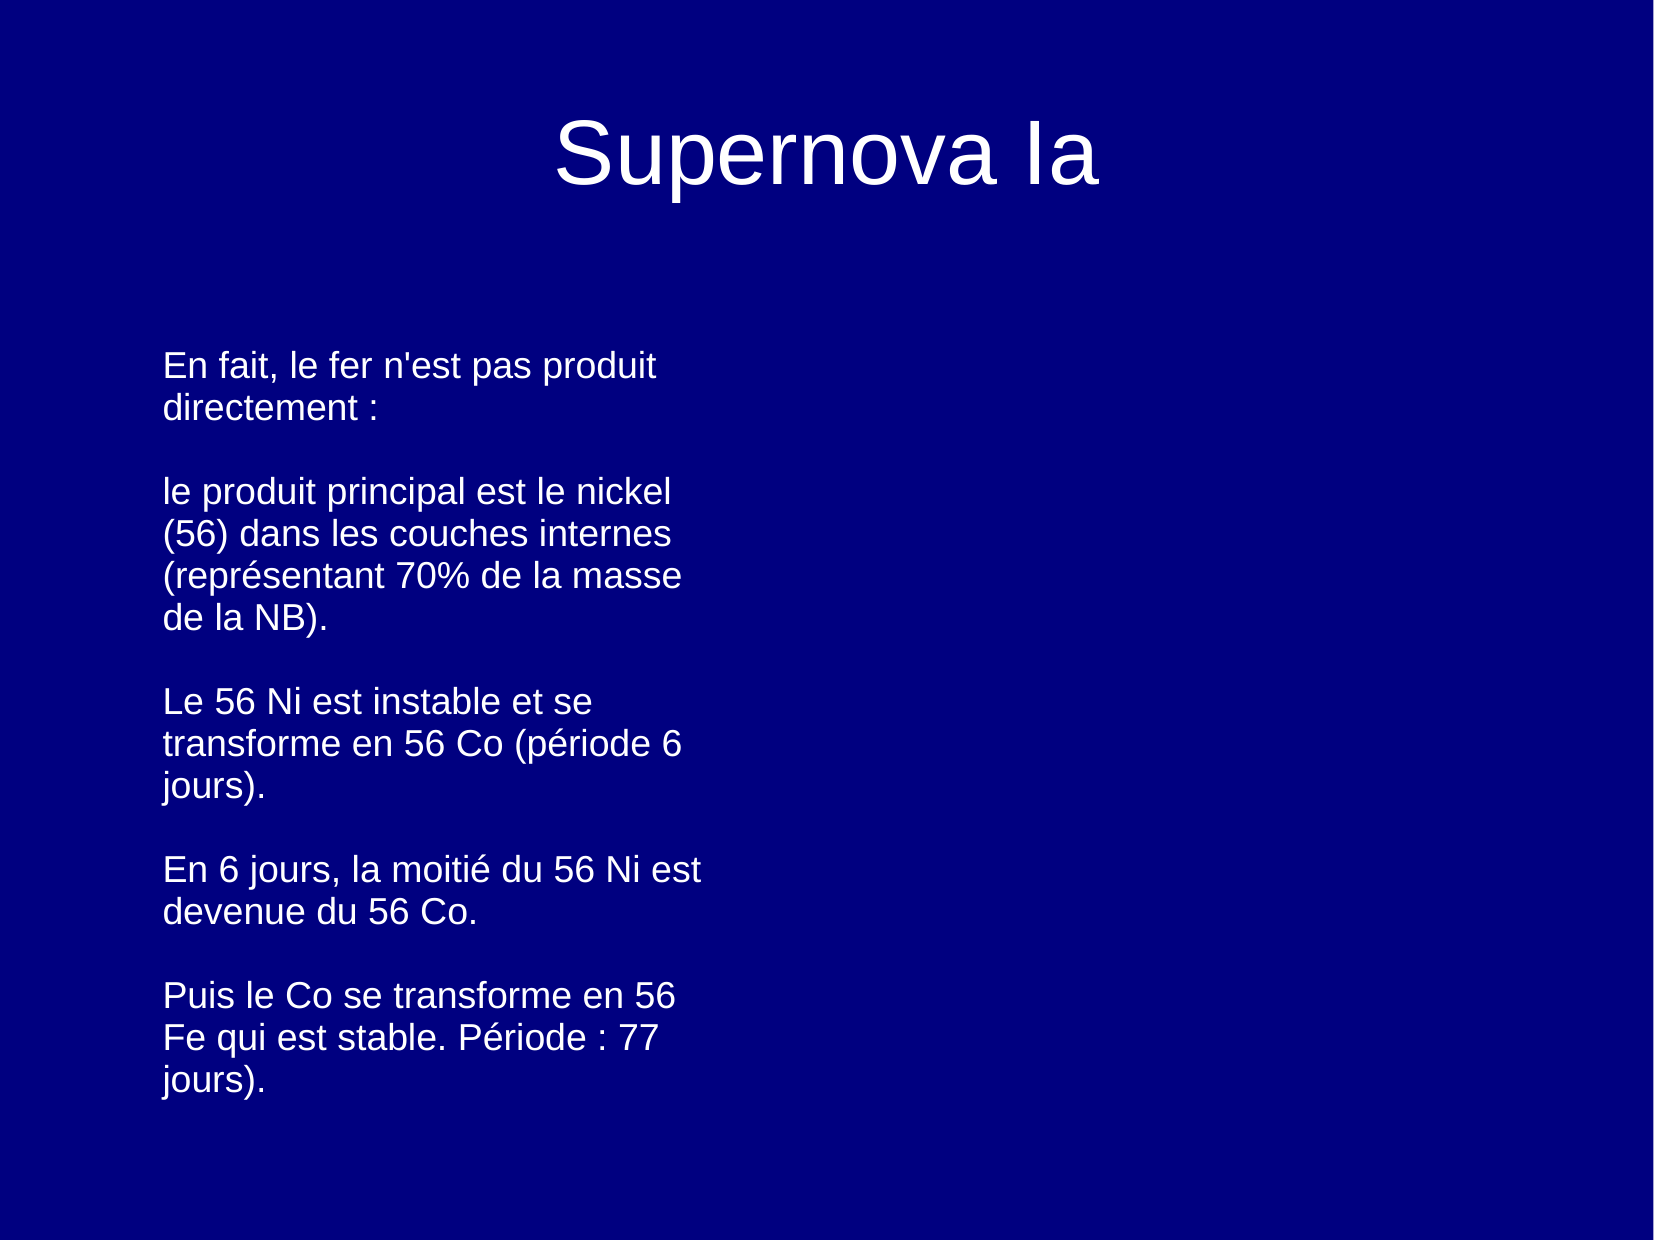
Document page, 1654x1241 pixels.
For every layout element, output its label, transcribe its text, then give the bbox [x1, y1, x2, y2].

text_box En fait, le fer n'est pas produit directement : le produit principal est le nickel (56) dans les couches internes (représentant 70% de la masse de la NB). Le 56 Ni est instable et se transforme en 56 Co (période 6 jours). En 6 jours, la moitié du 56 Ni est devenue du 56 Co. Puis le Co se transforme en 56 Fe qui est stable. Période : 77 jours). [147, 295, 739, 1241]
title Supernova Ia [82, 49, 1571, 257]
